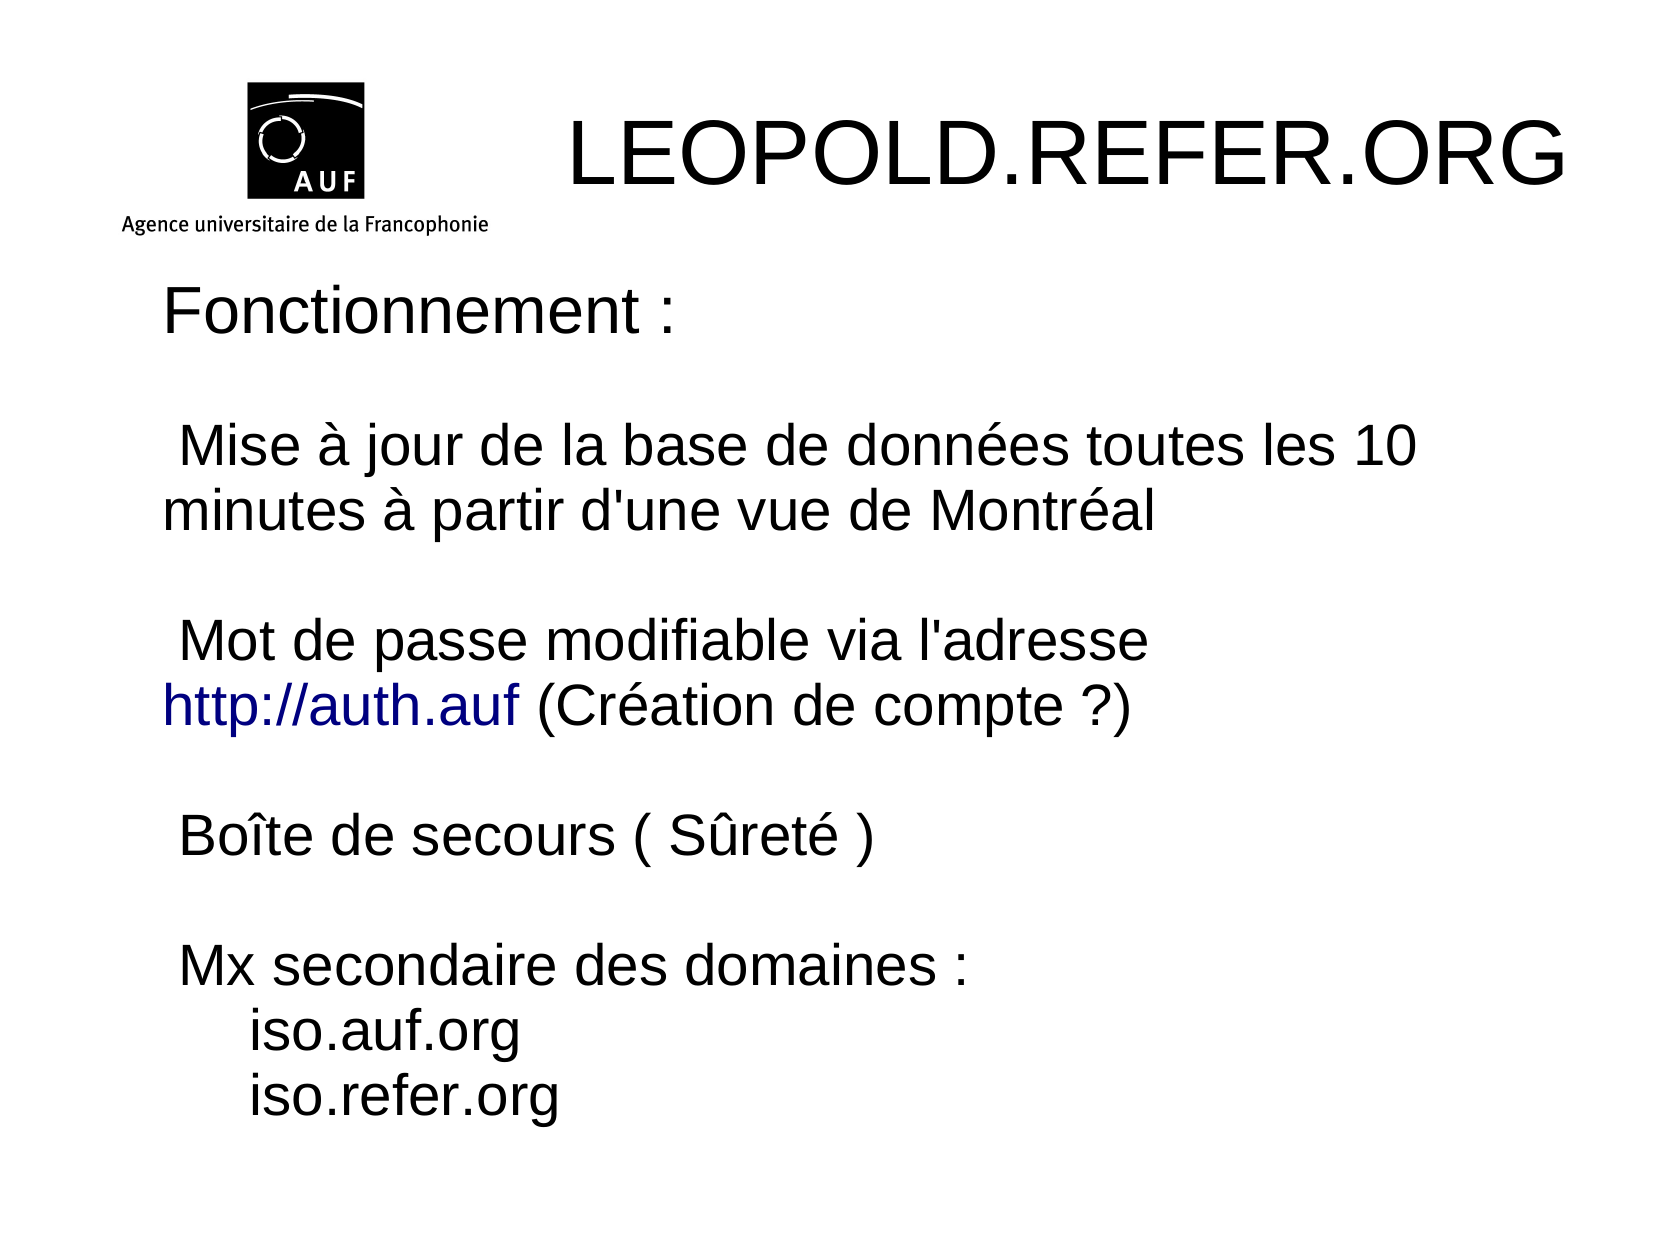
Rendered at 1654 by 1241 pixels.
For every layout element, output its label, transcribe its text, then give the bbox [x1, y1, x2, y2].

subtitle [59, 236, 1548, 1208]
title LEOPOLD.REFER.ORG [82, 49, 1571, 257]
picture [118, 70, 492, 237]
text_box Fonctionnement : Mise à jour de la base de données toutes les 10 minutes à partir d'une vue de Montréal Mot de passe modifiable via l'adresse http://auth.auf (Création de compte ?) Boîte de secours ( Sûreté ) Mx secondaire des domaines : iso.auf.org iso.refer.org [147, 265, 1506, 1241]
